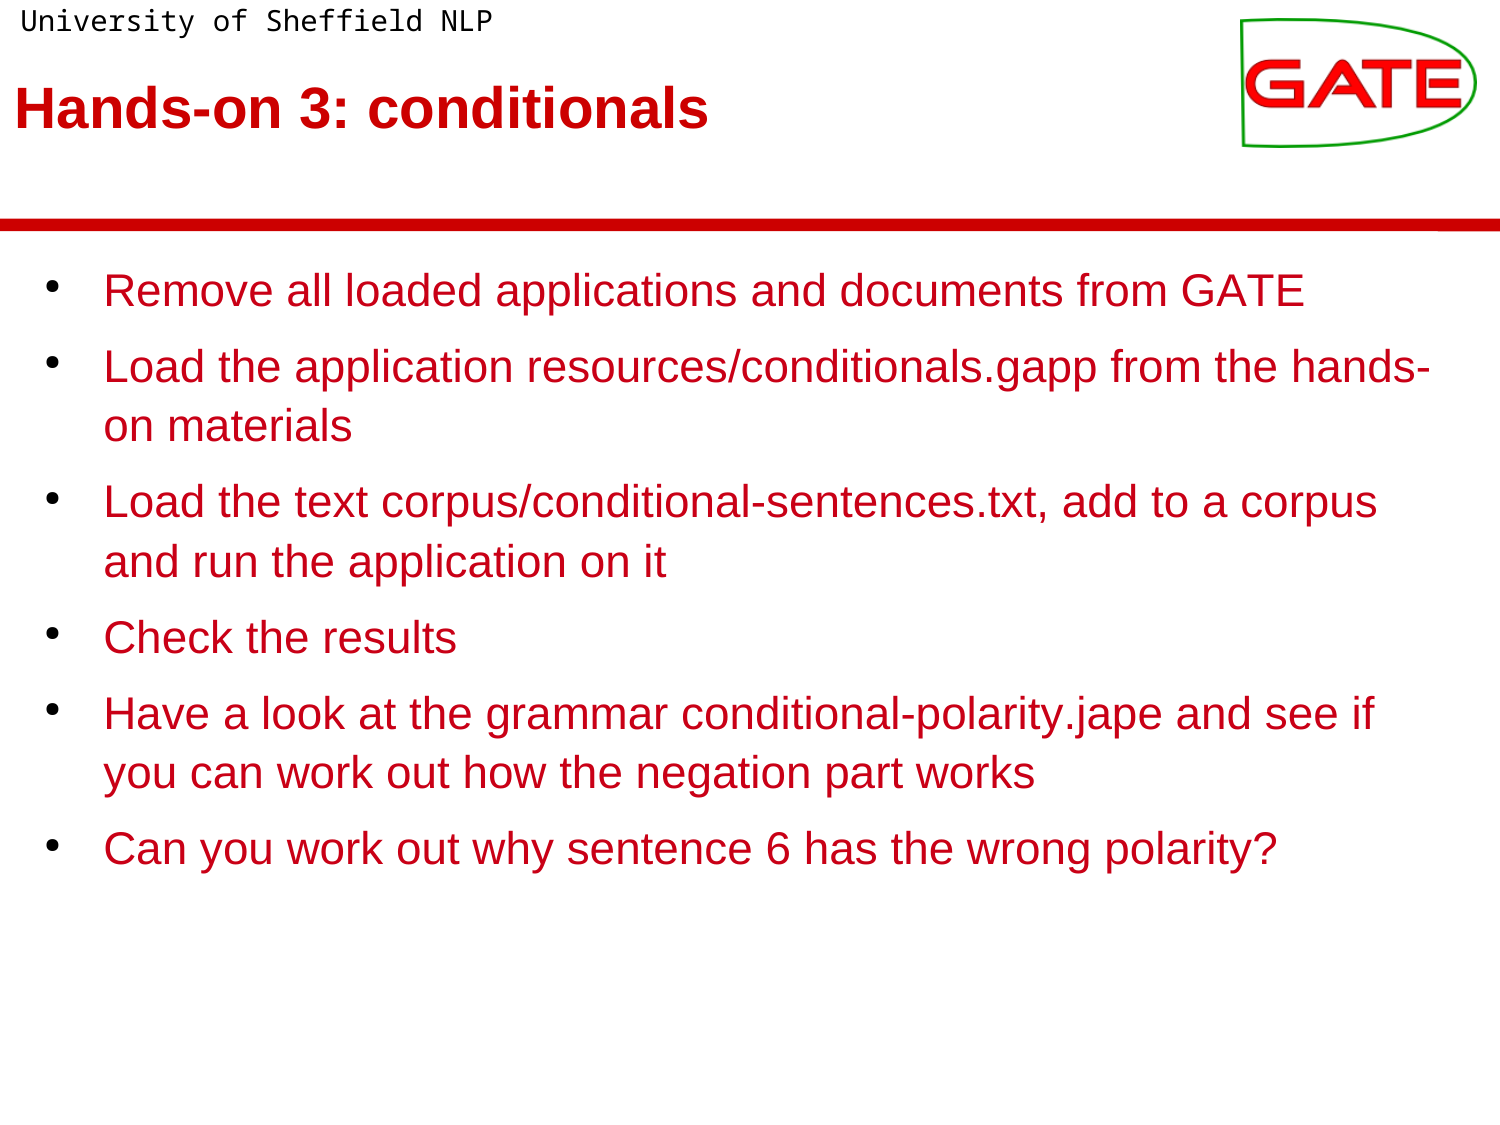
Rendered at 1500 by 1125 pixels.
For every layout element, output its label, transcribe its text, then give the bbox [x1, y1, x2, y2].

title Hands-on 3: conditionals [0, 4, 1239, 213]
picture [1240, 18, 1477, 148]
list Remove all loaded applications and documents from GATE Load the application resources/conditionals.gapp from the hands-on materials Load the text corpus/conditional-sentences.txt, add to a corpus and run the application on it Check the results Have a look at the grammar conditional-polarity.jape and see if you can work out how the negation part works Can you work out why sentence 6 has the wrong polarity? [29, 248, 1477, 1058]
